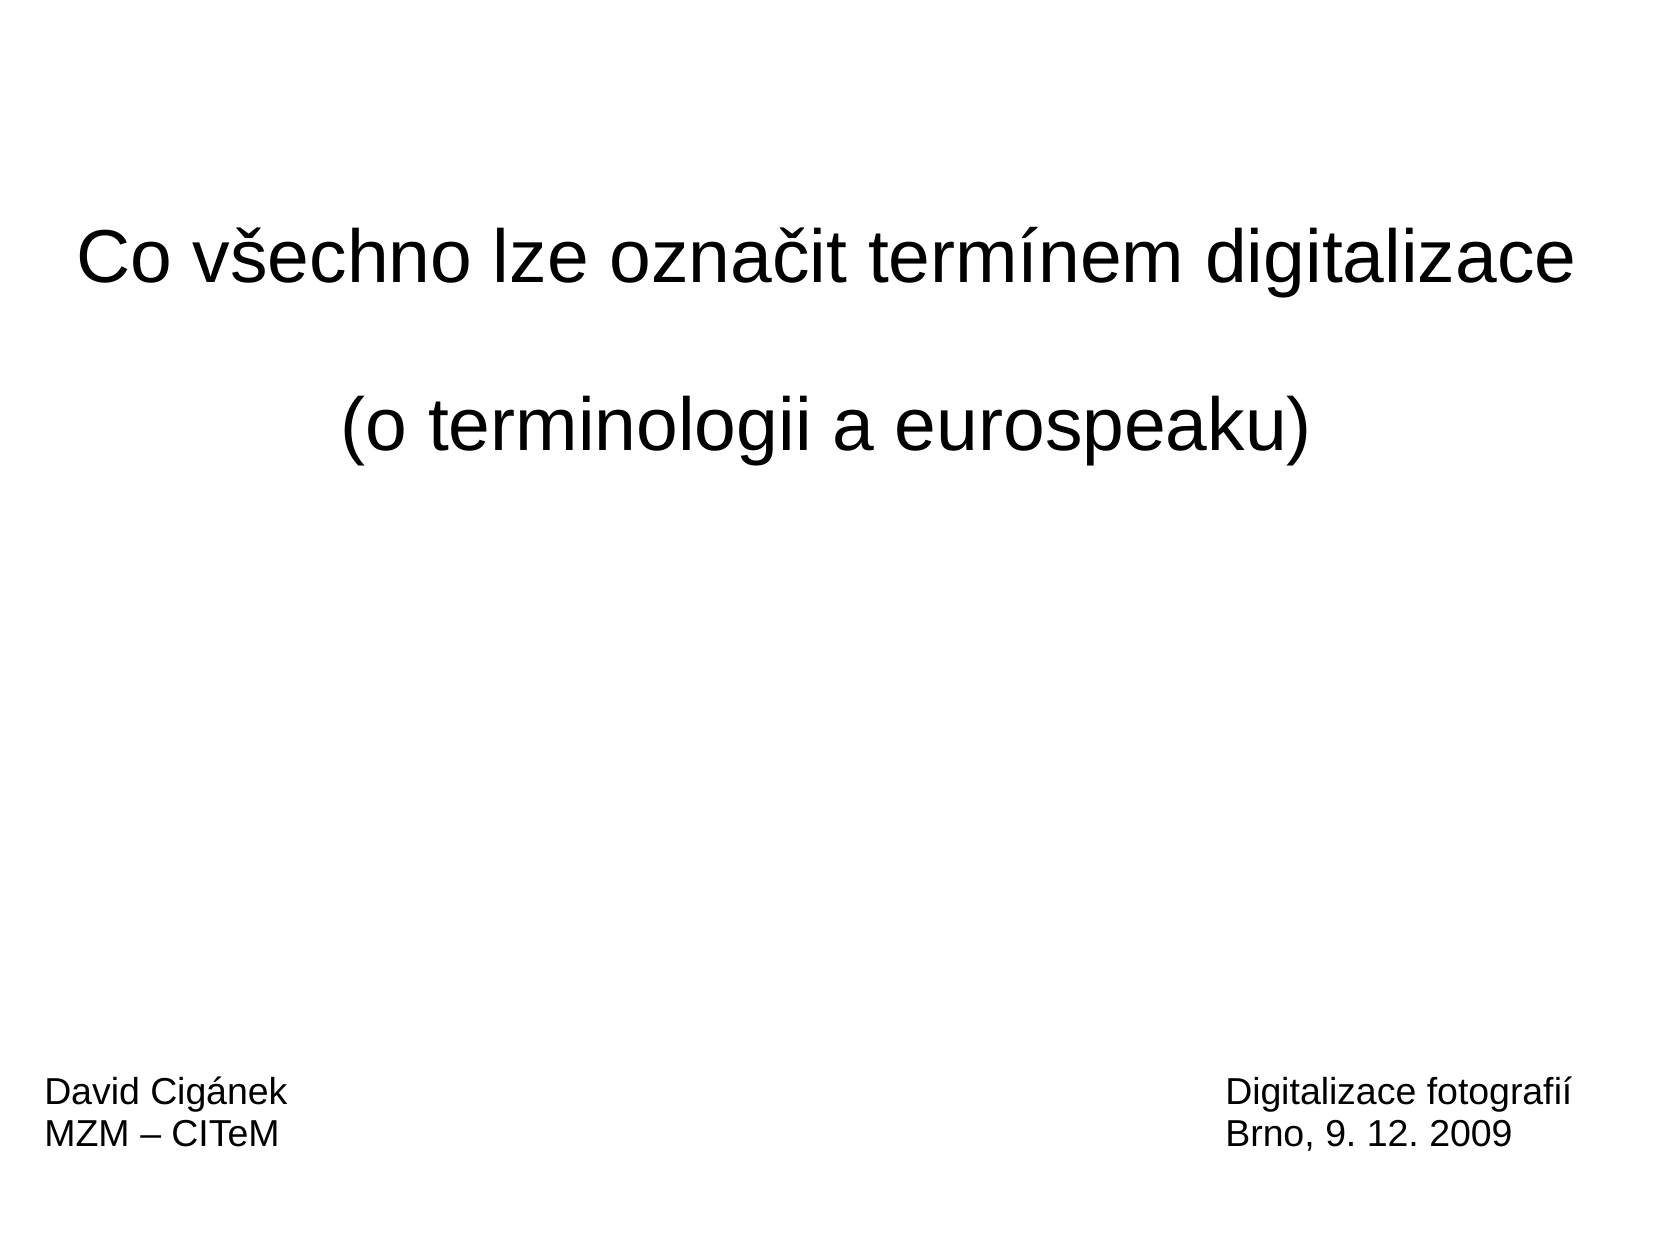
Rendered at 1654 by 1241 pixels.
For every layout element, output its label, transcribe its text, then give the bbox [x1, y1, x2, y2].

text_box David Cigánek Digitalizace fotografií MZM – CITeM Brno, 9. 12. 2009 [29, 1062, 1625, 1162]
text_box Co všechno lze označit termínem digitalizace (o terminologii a eurospeaku) [59, 206, 1595, 474]
